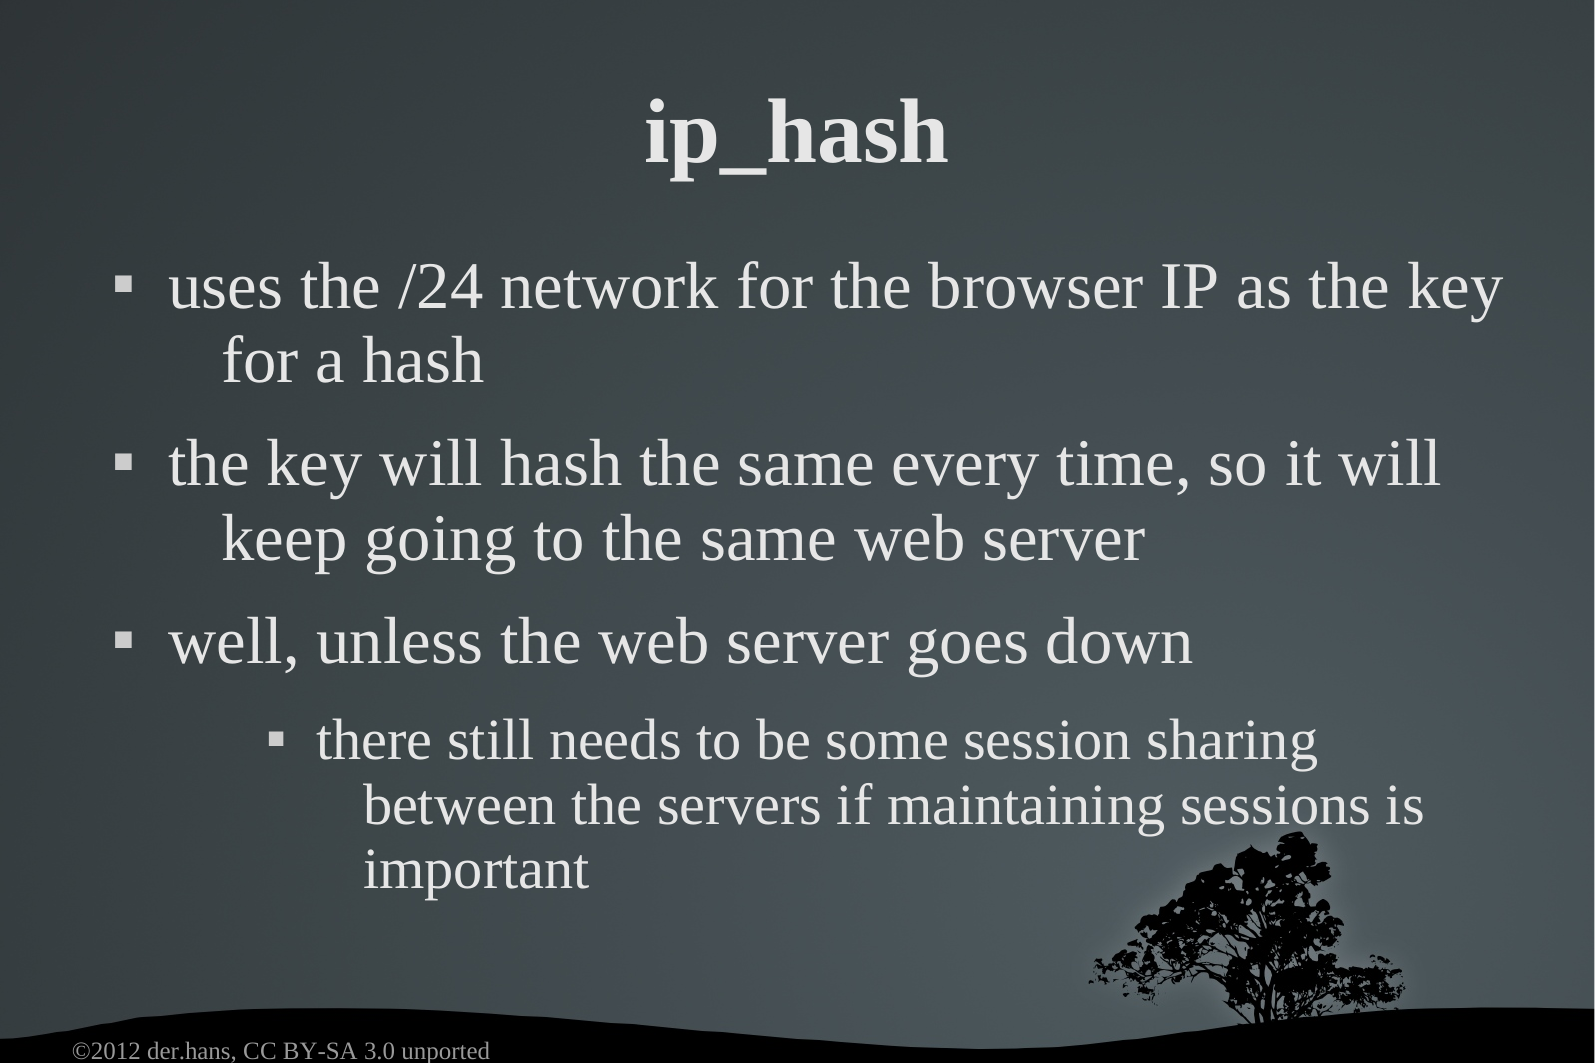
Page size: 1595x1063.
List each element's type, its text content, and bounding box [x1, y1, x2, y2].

list uses the /24 network for the browser IP as the key for a hash the key will hash the same every time, so it will keep going to the same web server well, unless the web server goes down there still needs to be some session sharing between the servers if maintaining sessions is important [79, 248, 1515, 953]
picture [0, 0, 1595, 1063]
title ip_hash [79, 49, 1515, 213]
picture [430, 1049, 435, 1058]
